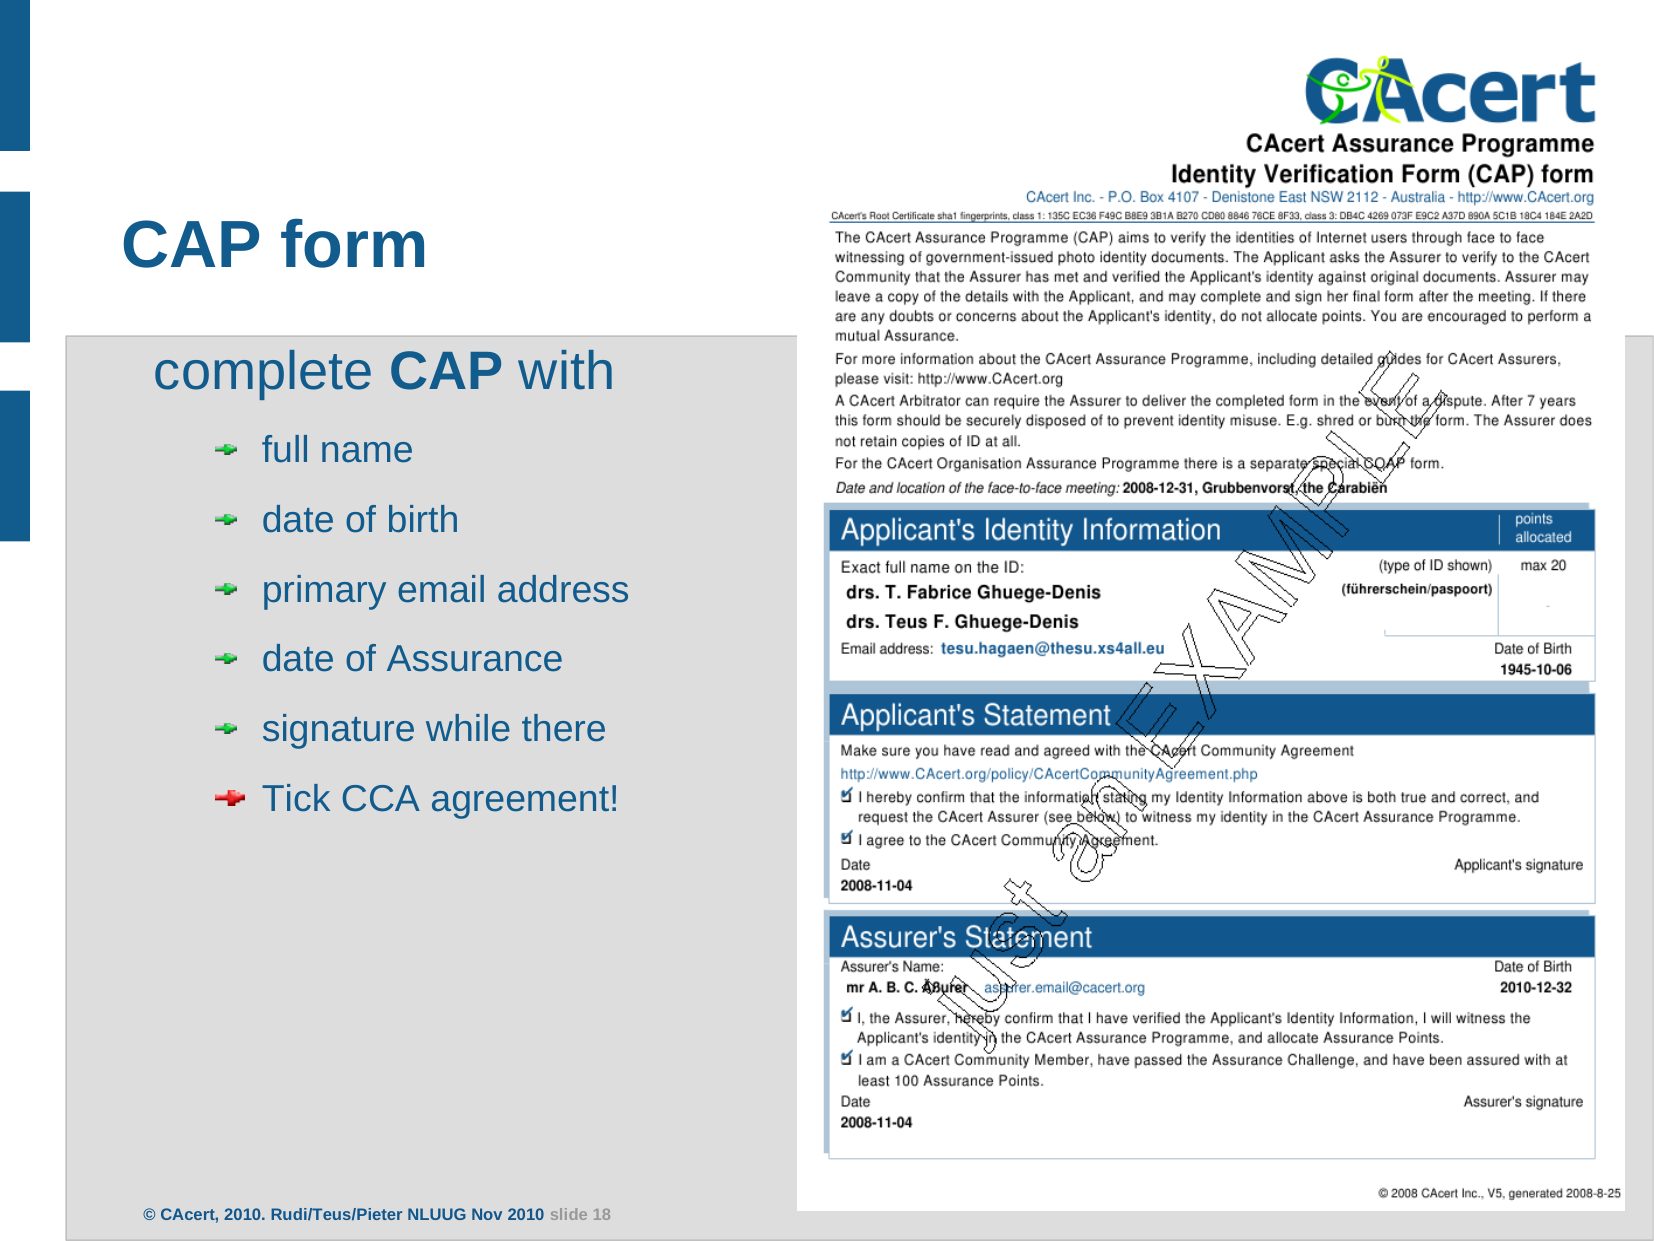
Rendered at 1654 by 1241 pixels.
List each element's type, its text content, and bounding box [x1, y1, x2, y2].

picture [797, 29, 1625, 1211]
title CAP form [121, 177, 797, 316]
list complete CAP with full name date of birth primary email address date of Assurance signature while there Tick CCA agreement! [121, 344, 1595, 1238]
